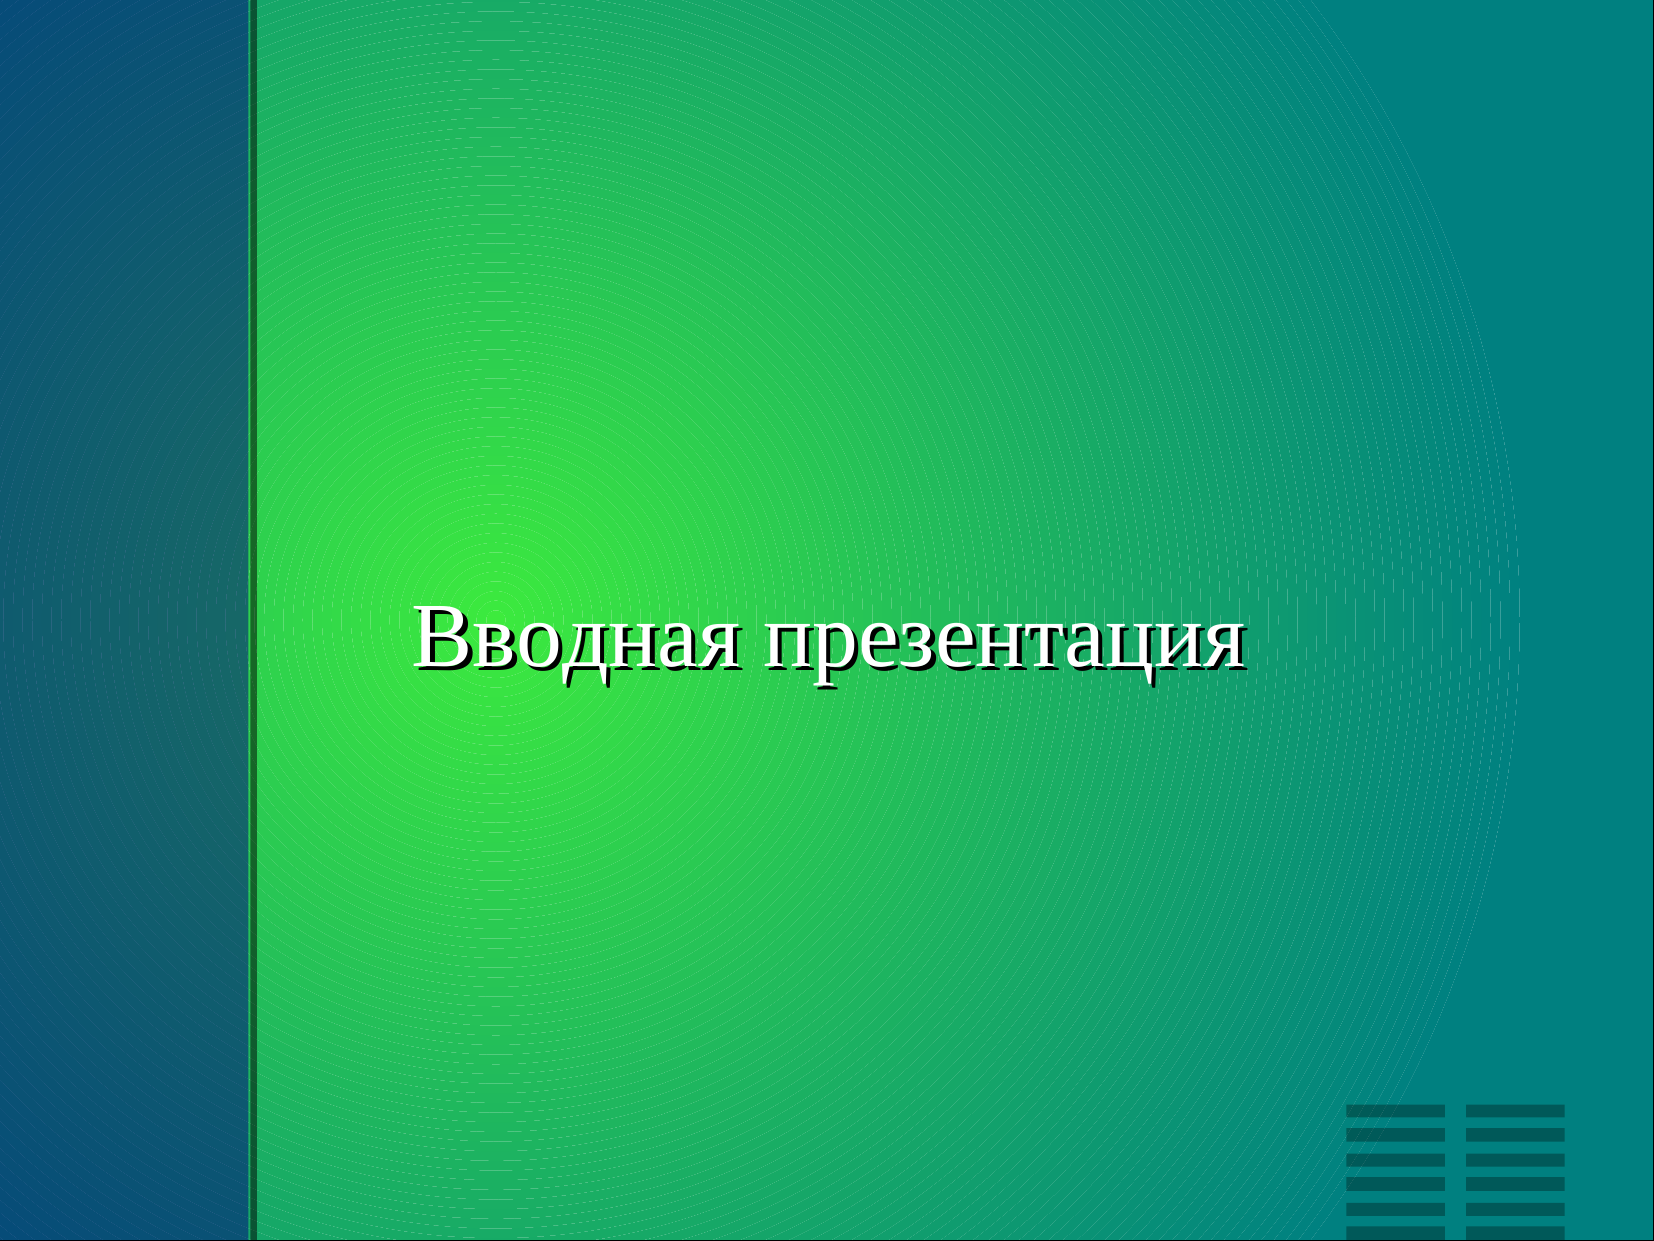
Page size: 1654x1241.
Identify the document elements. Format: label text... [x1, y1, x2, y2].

title Вводная презентация [123, 531, 1536, 739]
